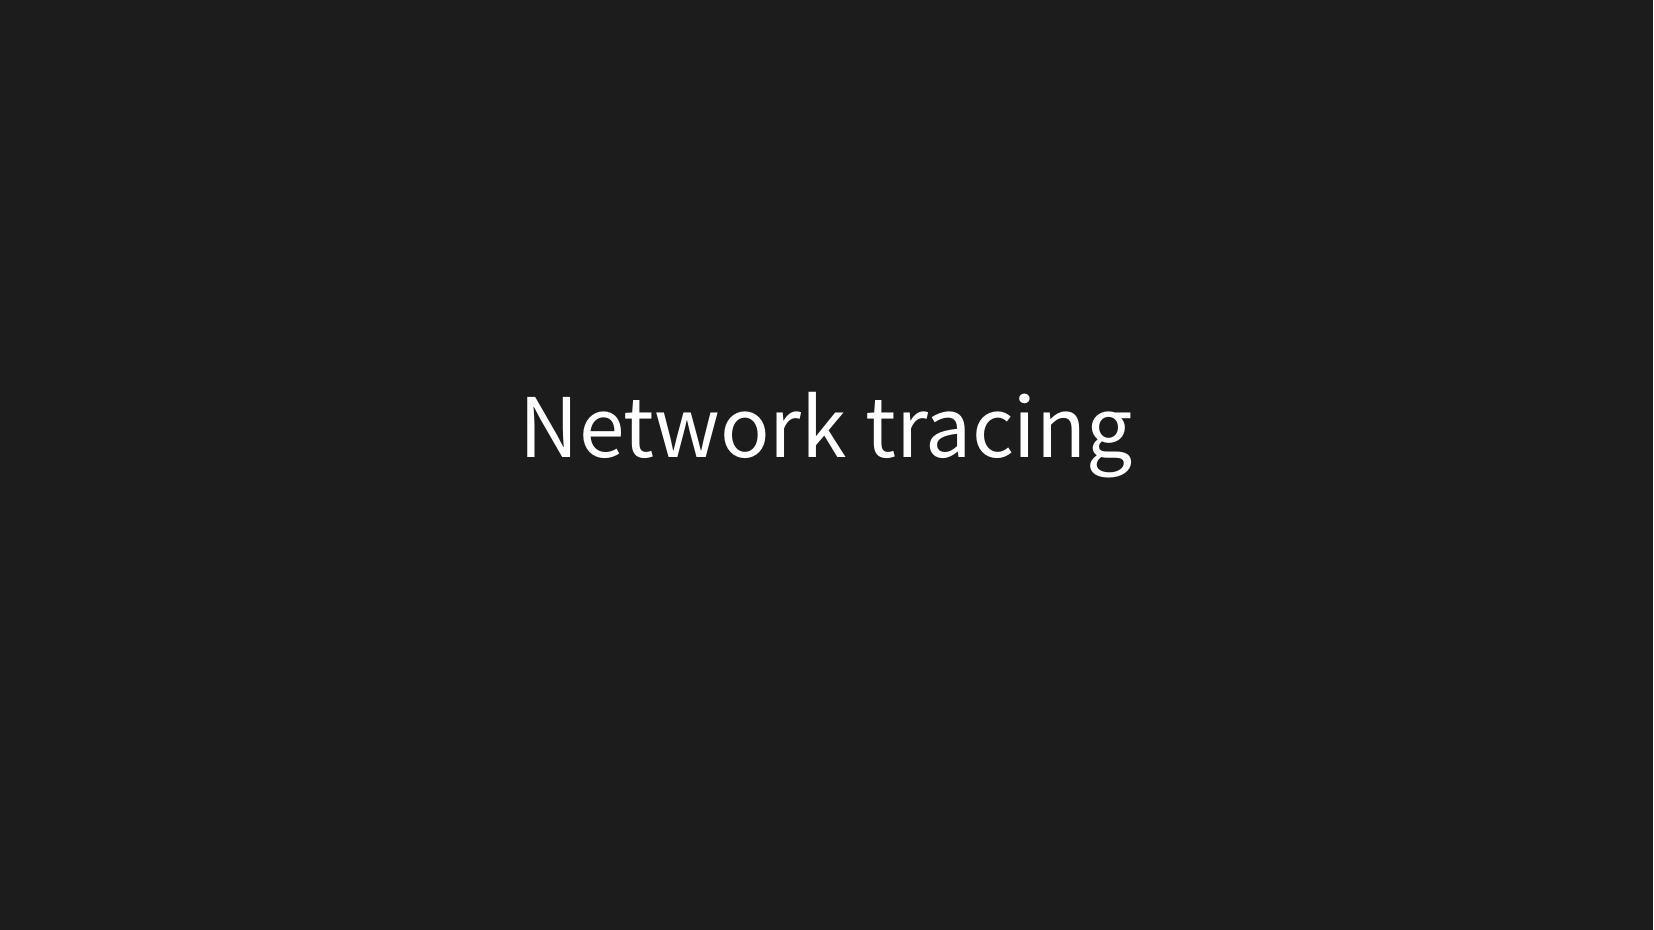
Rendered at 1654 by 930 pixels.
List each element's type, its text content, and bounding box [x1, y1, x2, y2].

title Network tracing [0, 309, 1653, 540]
